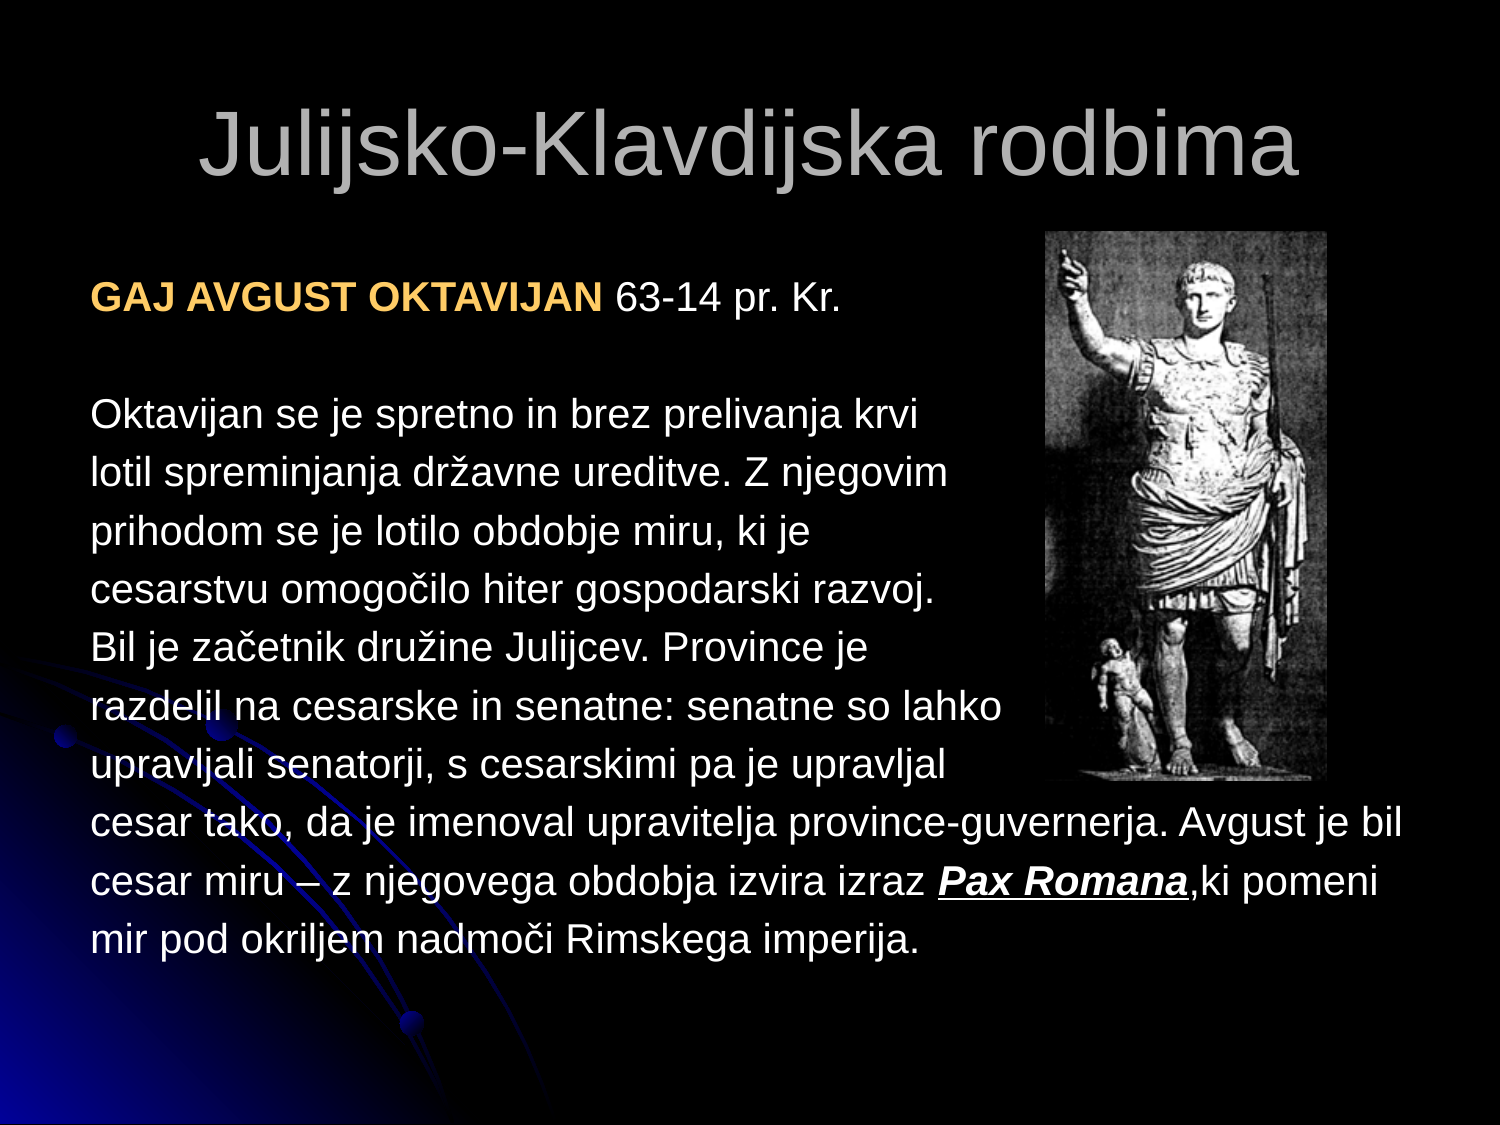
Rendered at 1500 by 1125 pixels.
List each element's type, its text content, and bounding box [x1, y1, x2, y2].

list GAJ AVGUST OKTAVIJAN 63-14 pr. Kr. Oktavijan se je spretno in brez prelivanja krvi lotil spreminjanja državne ureditve. Z njegovim prihodom se je lotilo obdobje miru, ki je cesarstvu omogočilo hiter gospodarski razvoj. Bil je začetnik družine Julijcev. Province je razdelil na cesarske in senatne: senatne so lahko upravljali senatorji, s cesarskimi pa je upravljal cesar tako, da je imenoval upravitelja province-guvernerja. Avgust je bil cesar miru – z njegovega obdobja izvira izraz Pax Romana,ki pomeni mir pod okriljem nadmoči Rimskega imperija. [75, 262, 1425, 1071]
title Julijsko-Klavdijska rodbima [75, 45, 1425, 233]
picture [1045, 231, 1327, 781]
